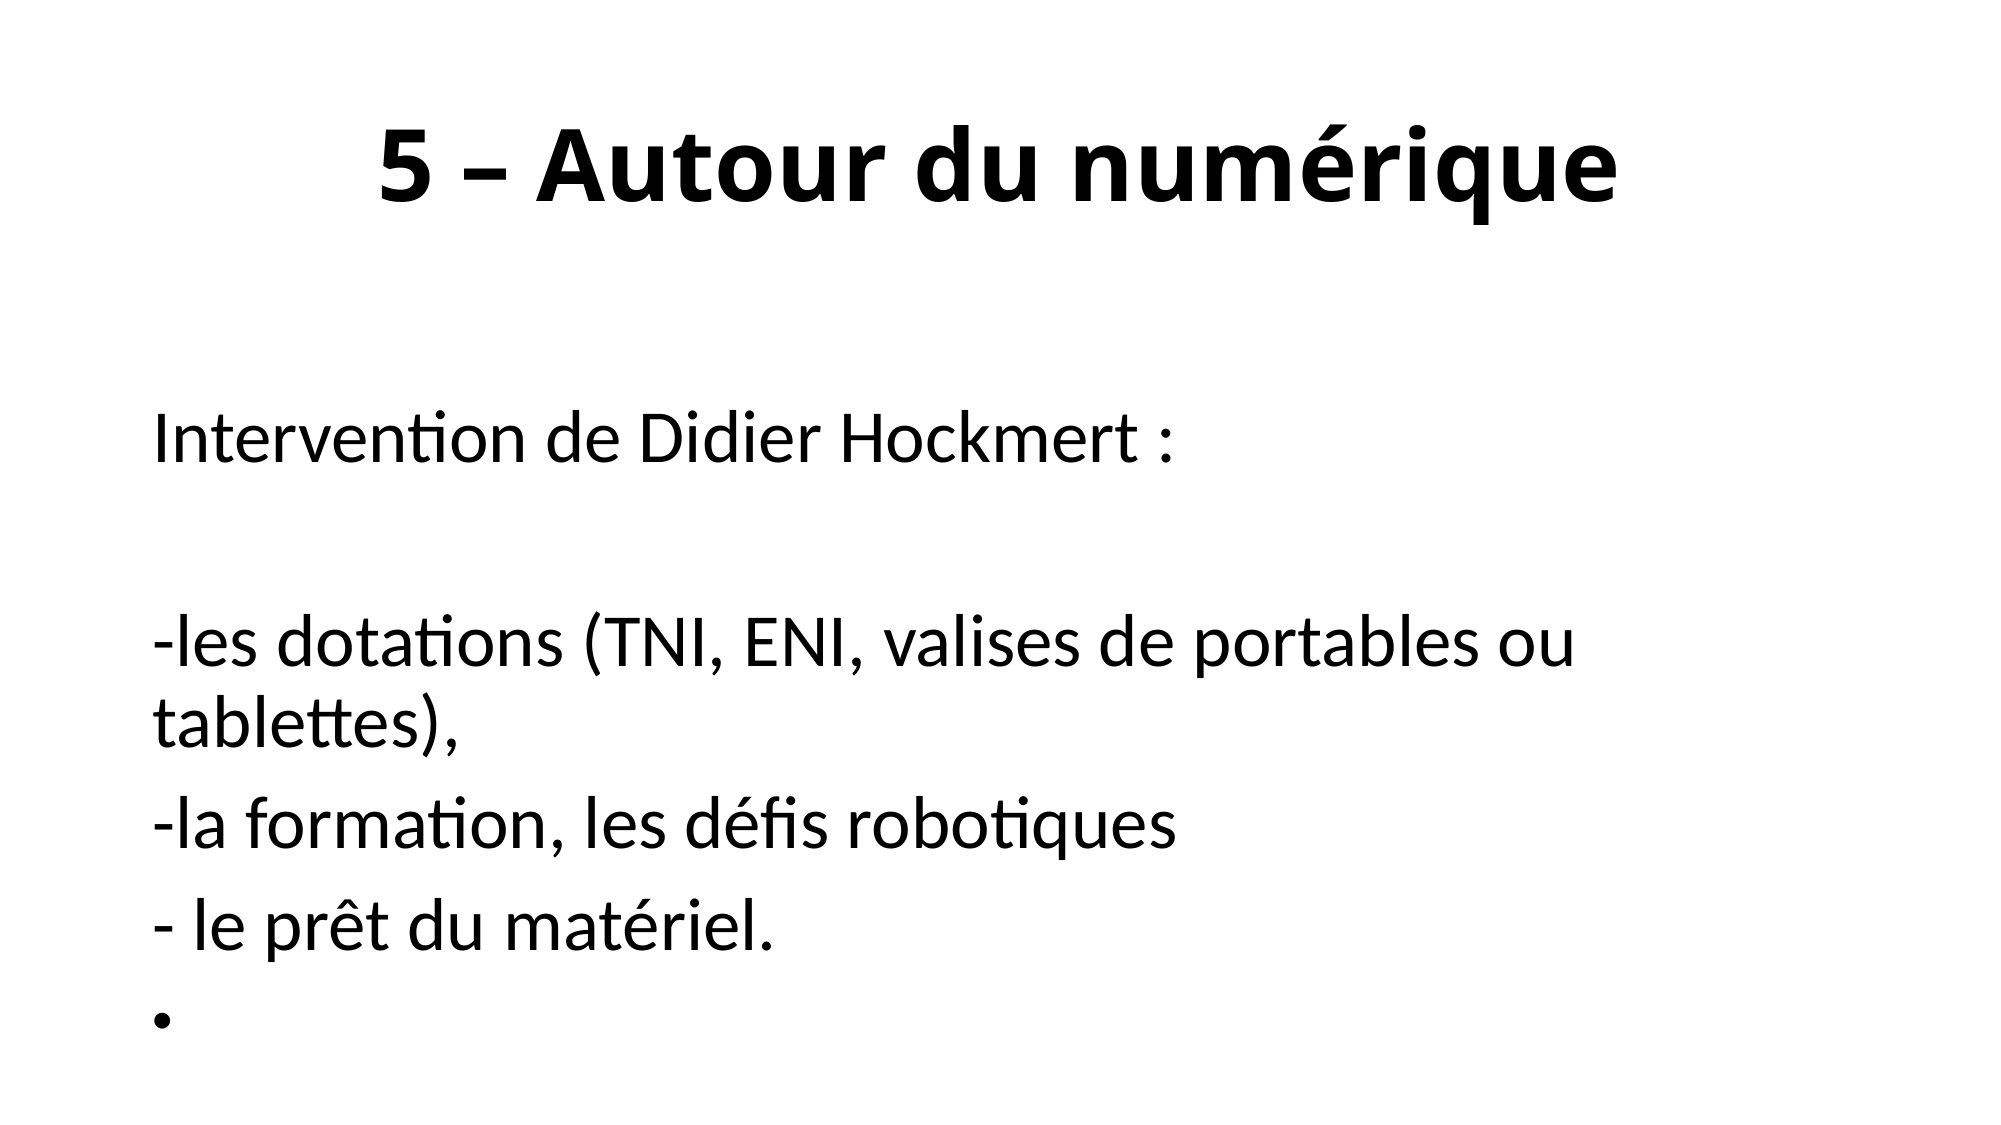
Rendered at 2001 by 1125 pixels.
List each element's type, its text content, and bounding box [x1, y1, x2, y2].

title 5 – Autour du numérique [137, 59, 1863, 278]
list Intervention de Didier Hockmert : -les dotations (TNI, ENI, valises de portables ou tablettes), -la formation, les défis robotiques - le prêt du matériel. [137, 299, 1863, 1014]
